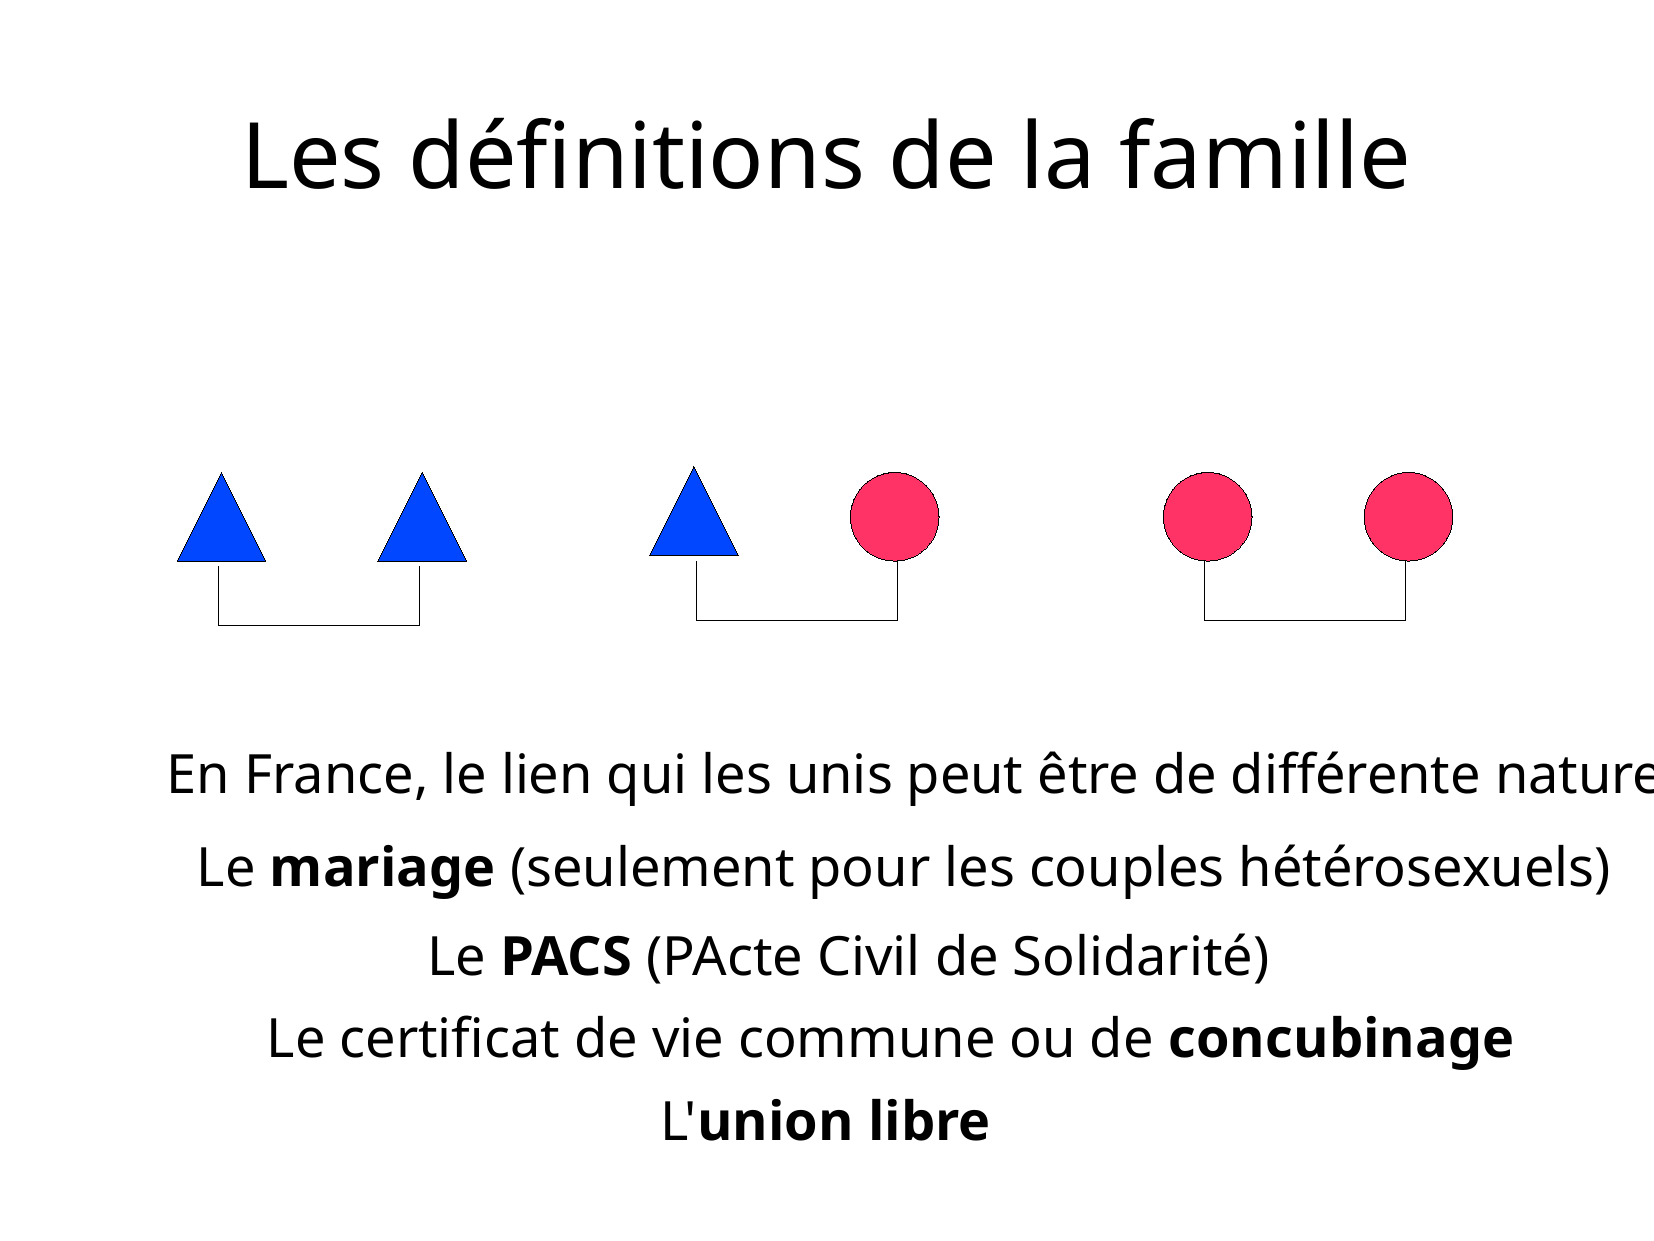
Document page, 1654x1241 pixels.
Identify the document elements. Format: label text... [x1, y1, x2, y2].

text_box [1163, 472, 1253, 562]
title Les définitions de la famille [82, 49, 1571, 257]
text_box [377, 472, 467, 562]
text_box Le certificat de vie commune ou de concubinage [237, 998, 1416, 1076]
text_box [850, 472, 940, 562]
text_box [1364, 472, 1453, 562]
text_box [177, 472, 266, 562]
text_box L'union libre [646, 1080, 1008, 1159]
text_box Le mariage (seulement pour les couples hétérosexuels) [181, 826, 1472, 905]
text_box [649, 466, 739, 556]
text_box En France, le lien qui les unis peut être de différente nature : [151, 733, 1502, 811]
text_box Le PACS (PActe Civil de Solidarité) [412, 915, 1241, 993]
